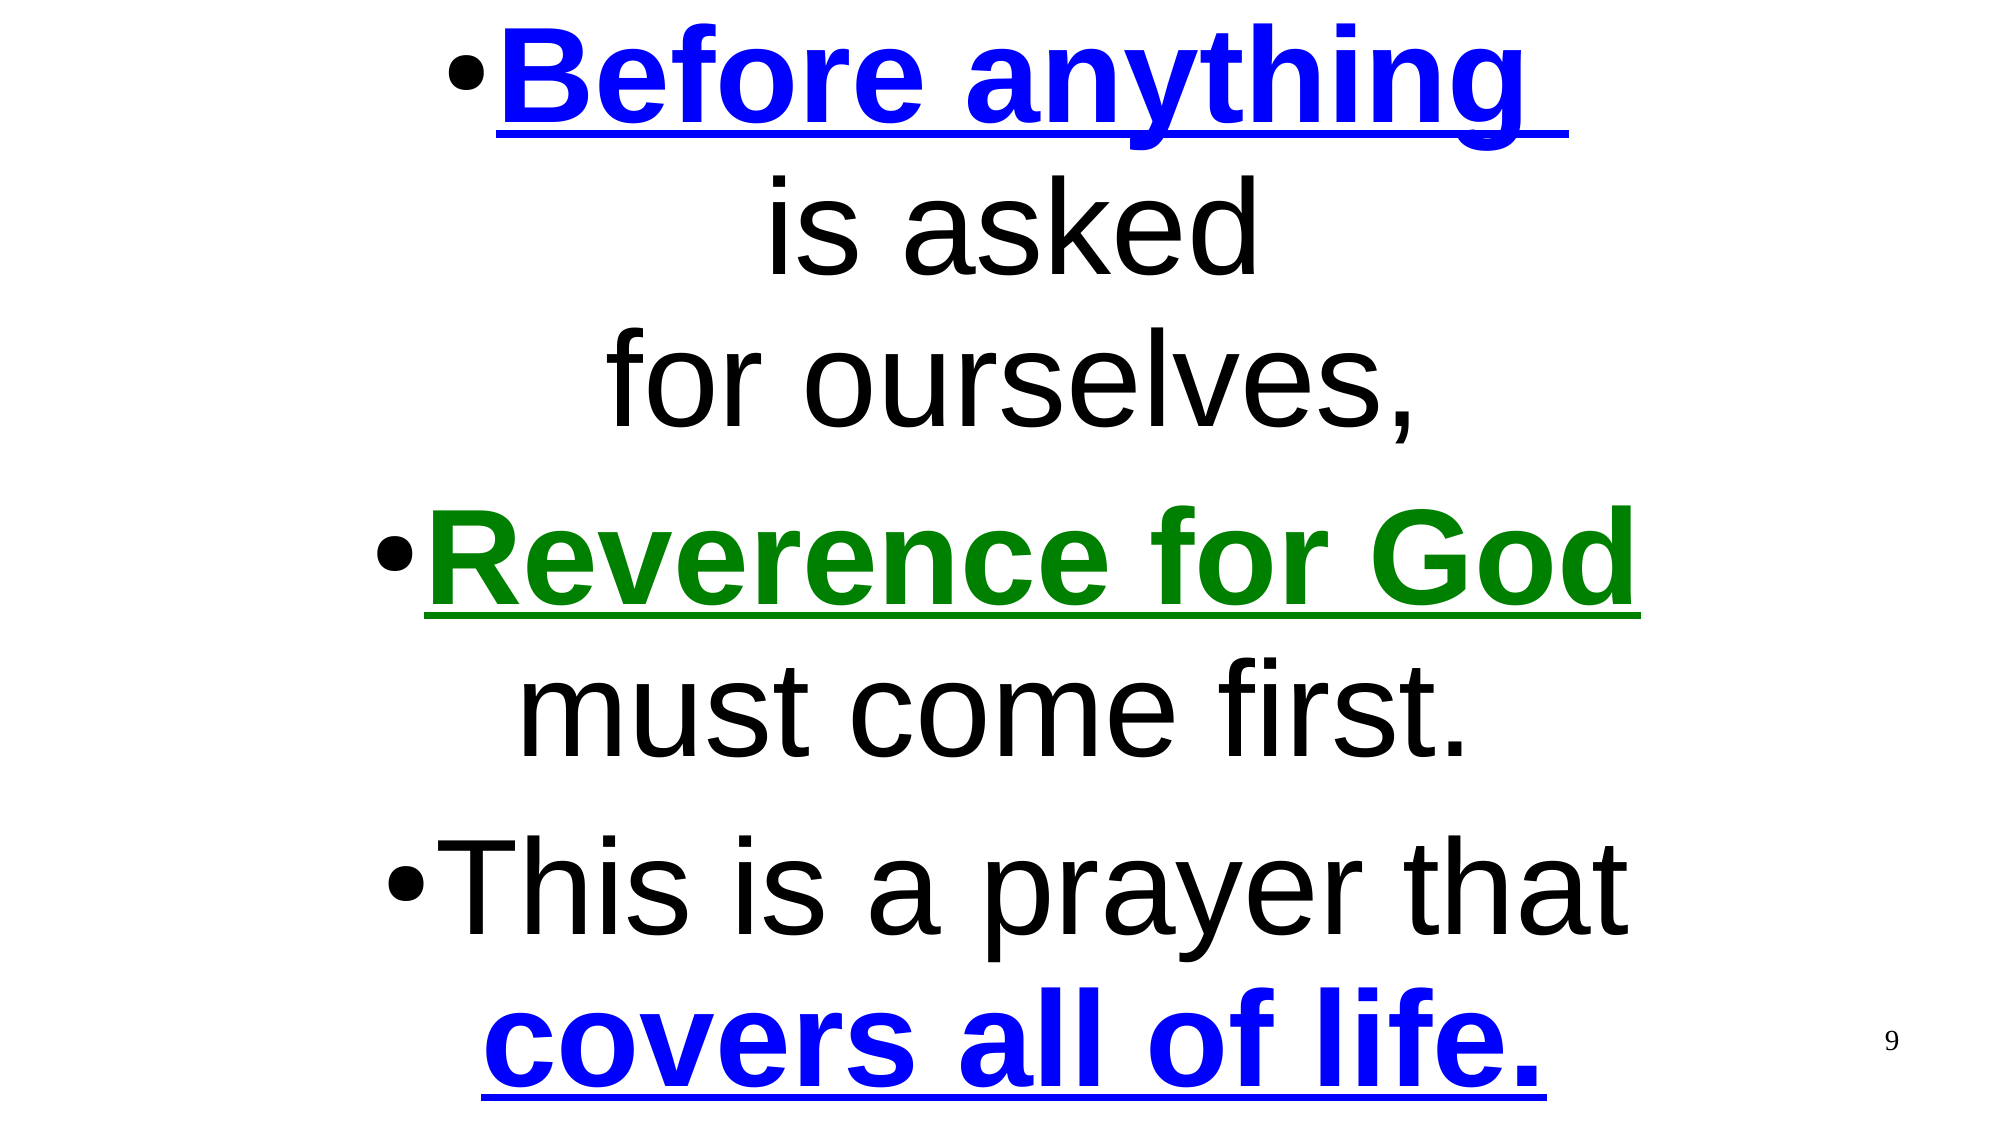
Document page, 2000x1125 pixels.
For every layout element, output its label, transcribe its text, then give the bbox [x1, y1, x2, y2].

list Before anything is asked for ourselves, Reverence for God must come first. This is a prayer that covers all of life. [0, 0, 1996, 1123]
